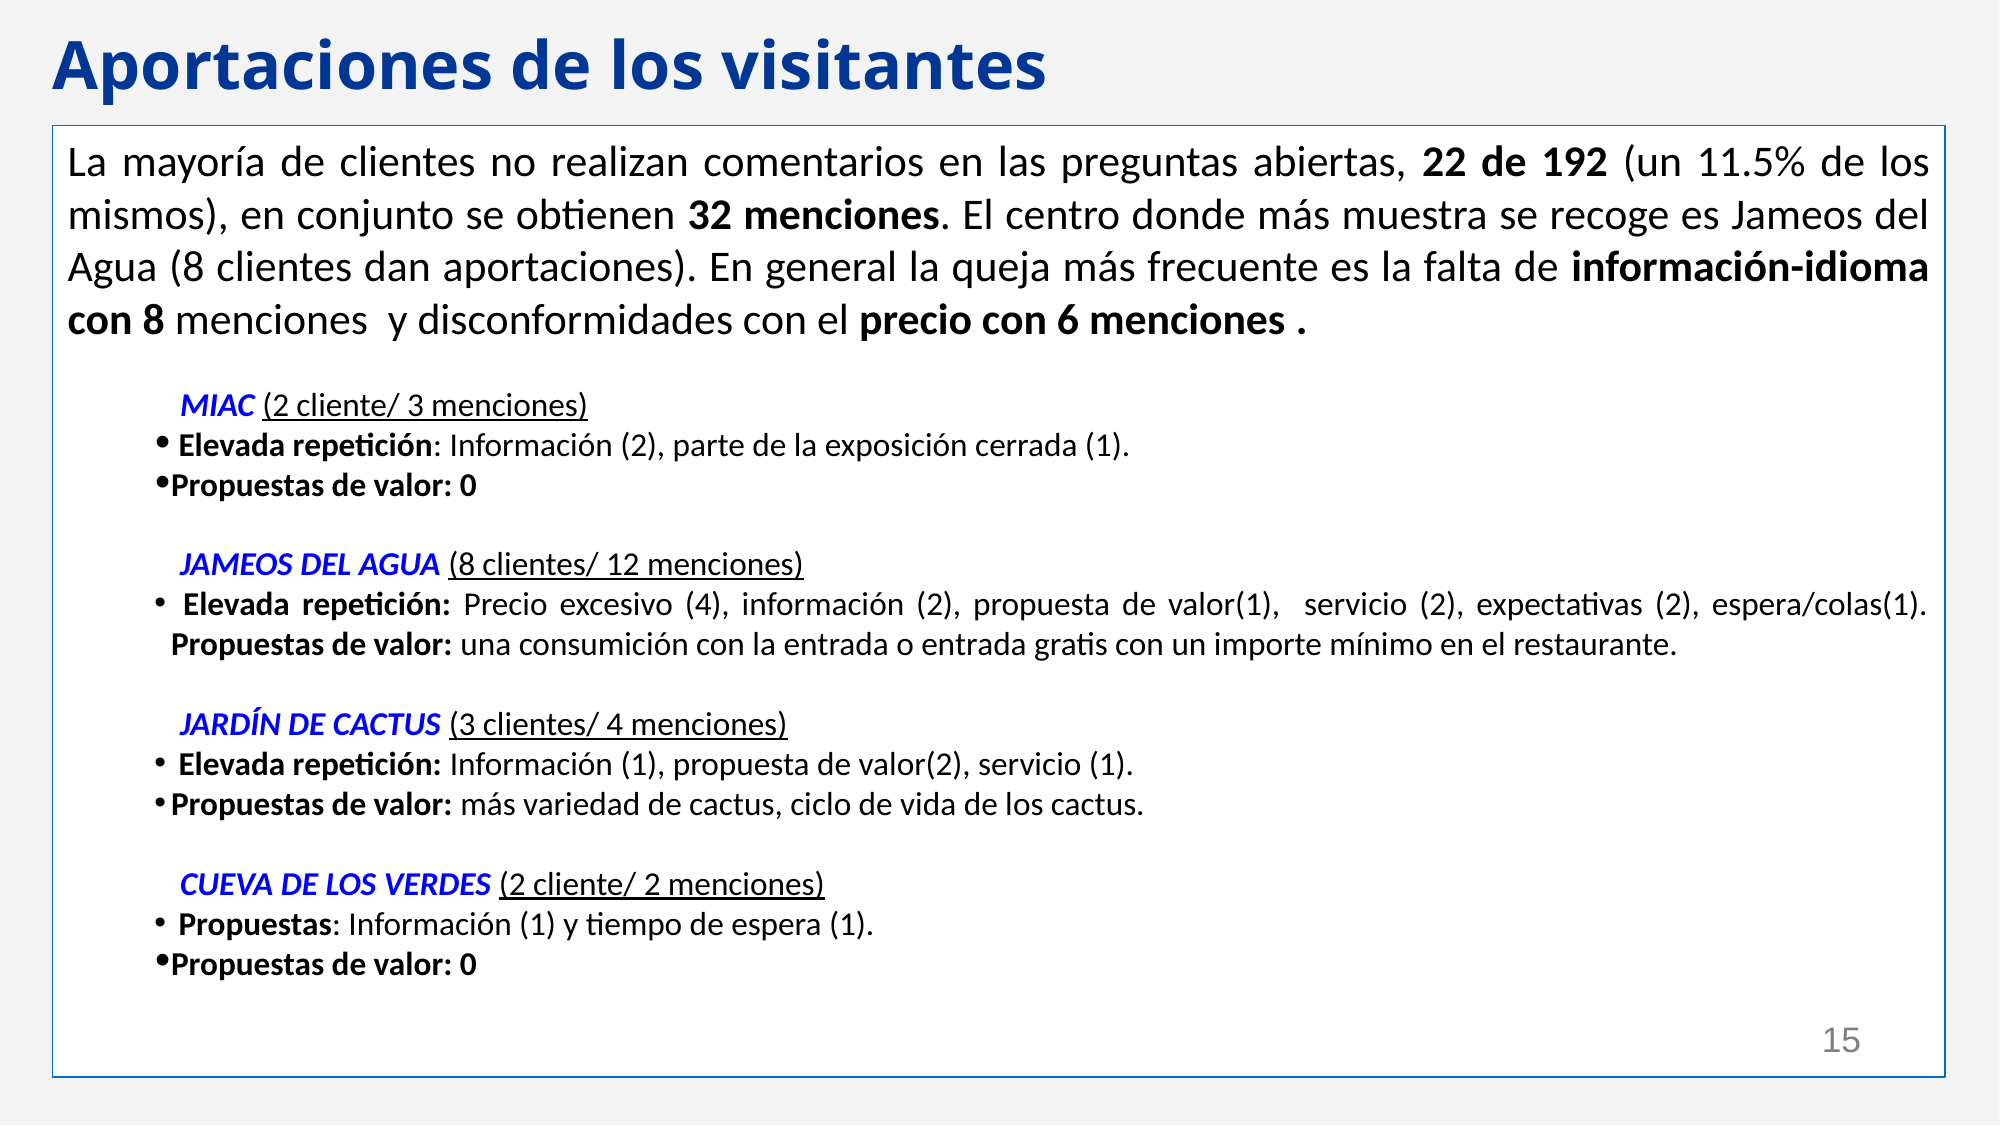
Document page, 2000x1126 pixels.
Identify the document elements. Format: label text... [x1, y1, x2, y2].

text_box Aportaciones de los visitantes [52, 0, 1945, 125]
slide_number <number> [1412, 1008, 1880, 1069]
text_box La mayoría de clientes no realizan comentarios en las preguntas abiertas, 22 de 192 (un 11.5% de los mismos), en conjunto se obtienen 32 menciones. El centro donde más muestra se recoge es Jameos del Agua (8 clientes dan aportaciones). En general la queja más frecuente es la falta de información-idioma con 8 menciones y disconformidades con el precio con 6 menciones . MIAC (2 cliente/ 3 menciones) Elevada repetición: Información (2), parte de la exposición cerrada (1). Propuestas de valor: 0 JAMEOS DEL AGUA (8 clientes/ 12 menciones) Elevada repetición: Precio excesivo (4), información (2), propuesta de valor(1), servicio (2), expectativas (2), espera/colas(1). Propuestas de valor: una consumición con la entrada o entrada gratis con un importe mínimo en el restaurante. JARDÍN DE CACTUS (3 clientes/ 4 menciones) Elevada repetición: Información (1), propuesta de valor(2), servicio (1). Propuestas de valor: más variedad de cactus, ciclo de vida de los cactus. CUEVA DE LOS VERDES (2 cliente/ 2 menciones) Propuestas: Información (1) y tiempo de espera (1). Propuestas de valor: 0 [52, 125, 1945, 1078]
